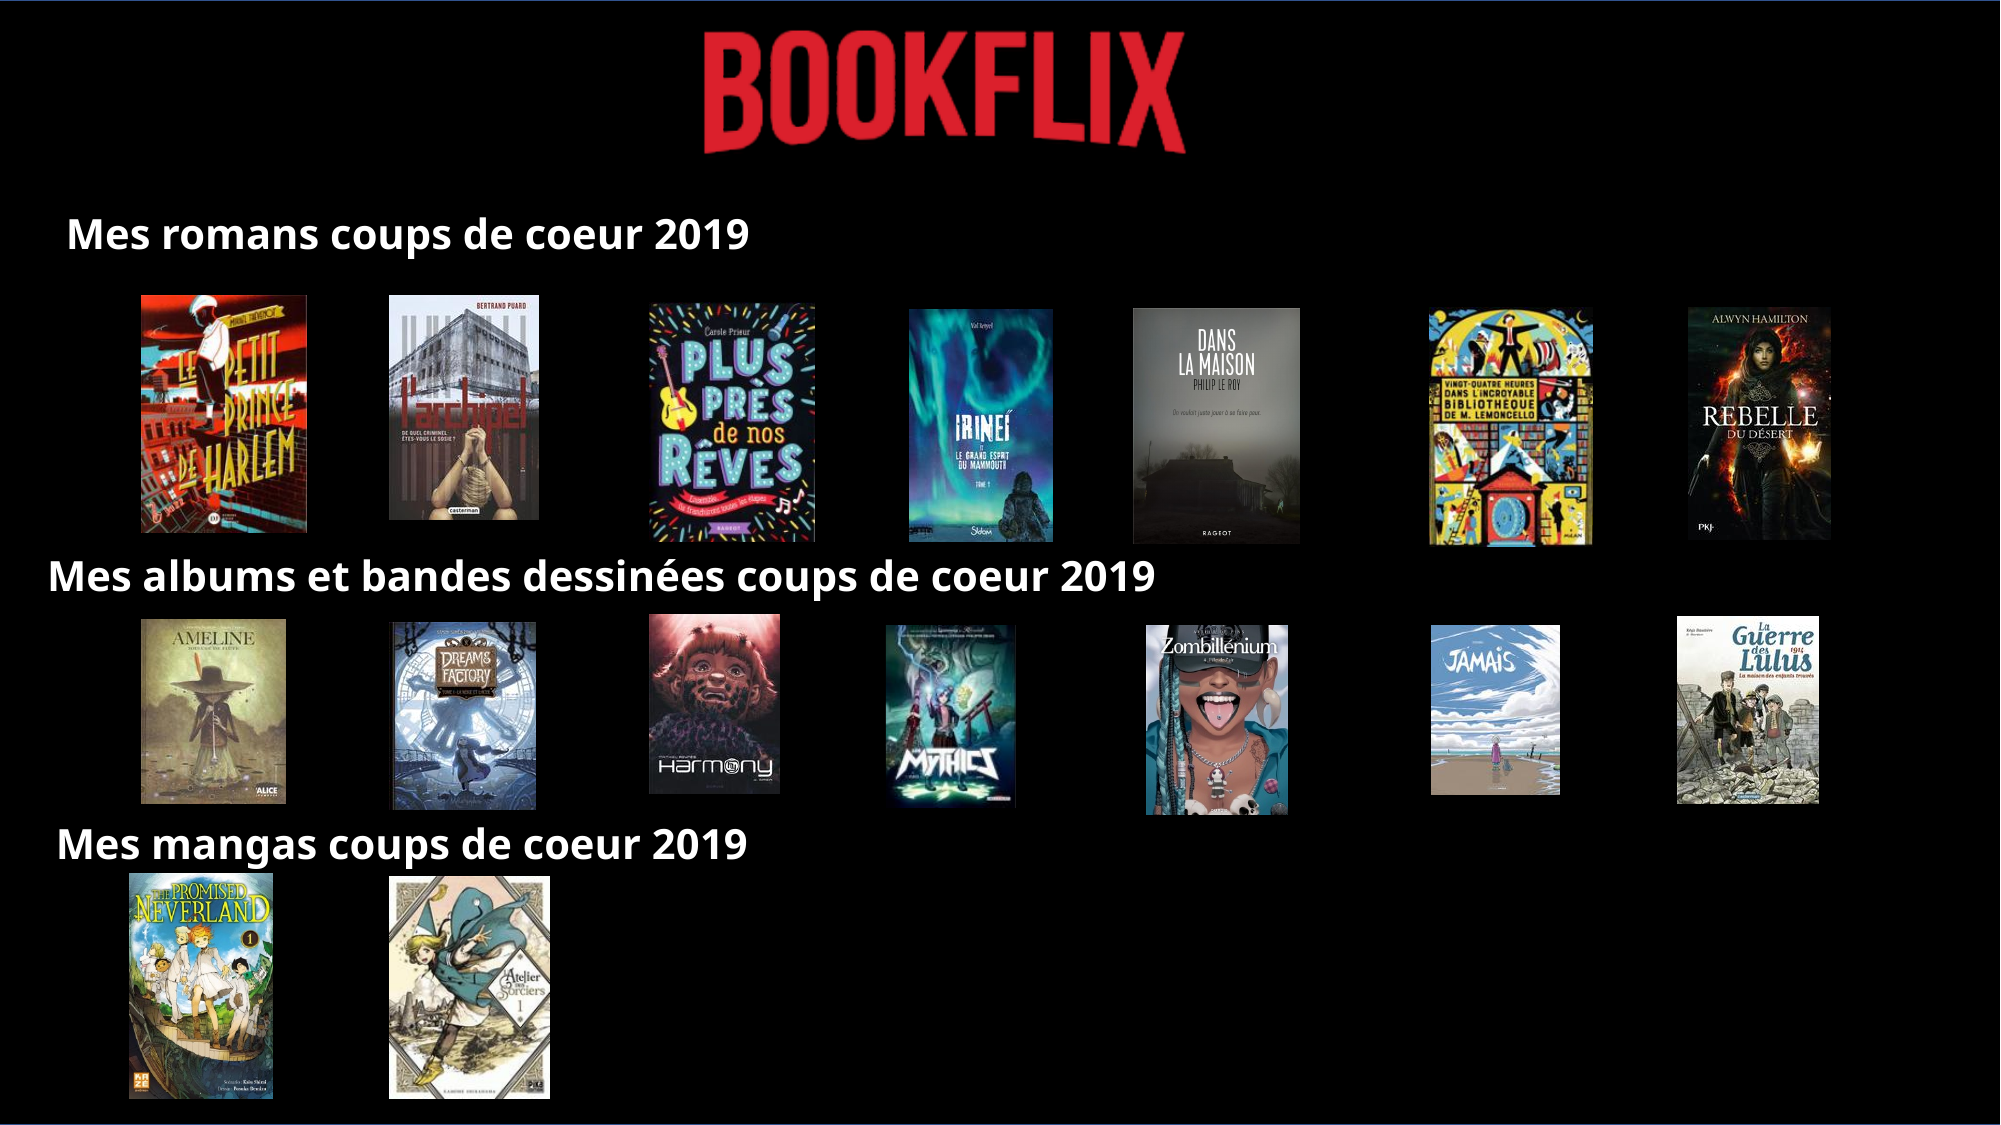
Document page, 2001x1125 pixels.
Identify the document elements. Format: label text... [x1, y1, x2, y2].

picture [1677, 616, 1819, 804]
picture [1429, 307, 1593, 547]
picture [129, 873, 273, 1099]
picture [141, 619, 286, 804]
picture [649, 302, 815, 542]
picture [389, 622, 536, 811]
picture [909, 309, 1053, 542]
picture [649, 614, 780, 794]
picture [885, 625, 1016, 808]
picture [141, 295, 307, 533]
picture [1431, 625, 1560, 796]
picture [1133, 308, 1300, 544]
text_box [0, 0, 2000, 1125]
picture [389, 295, 539, 520]
text_box Mes mangas coups de coeur 2019 [40, 809, 815, 871]
picture [389, 876, 550, 1099]
picture [1146, 625, 1288, 815]
picture [1688, 307, 1831, 540]
picture [685, 11, 1206, 180]
text_box Mes romans coups de coeur 2019 [42, 200, 1248, 262]
text_box Mes albums et bandes dessinées coups de coeur 2019 [23, 541, 1229, 603]
picture [1046, 349, 1053, 400]
